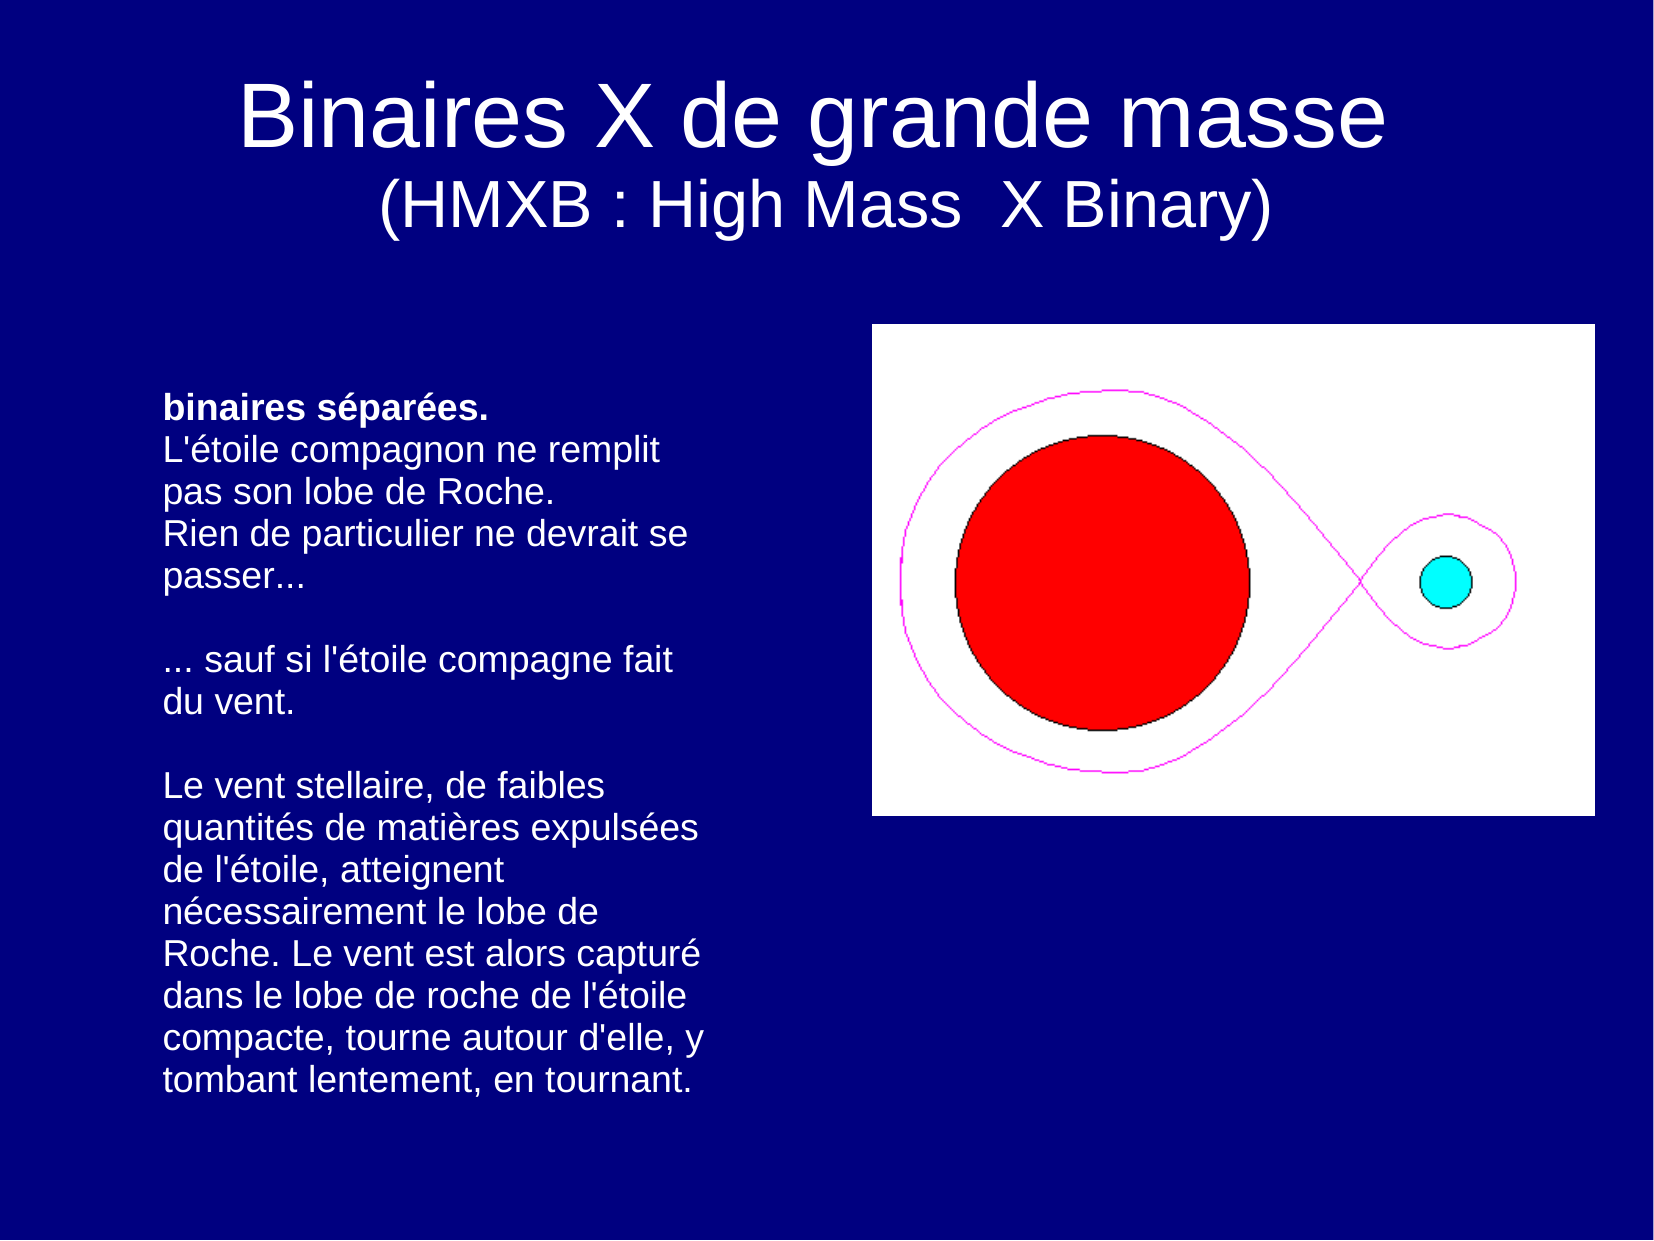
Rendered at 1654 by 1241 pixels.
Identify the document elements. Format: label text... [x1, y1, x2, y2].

title Binaires X de grande masse (HMXB : High Mass X Binary) [82, 49, 1571, 257]
text_box binaires séparées. L'étoile compagnon ne remplit pas son lobe de Roche. Rien de particulier ne devrait se passer... ... sauf si l'étoile compagne fait du vent. Le vent stellaire, de faibles quantités de matières expulsées de l'étoile, atteignent nécessairement le lobe de Roche. Le vent est alors capturé dans le lobe de roche de l'étoile compacte, tourne autour d'elle, y tombant lentement, en tournant. [147, 295, 739, 1153]
picture [872, 324, 1595, 816]
